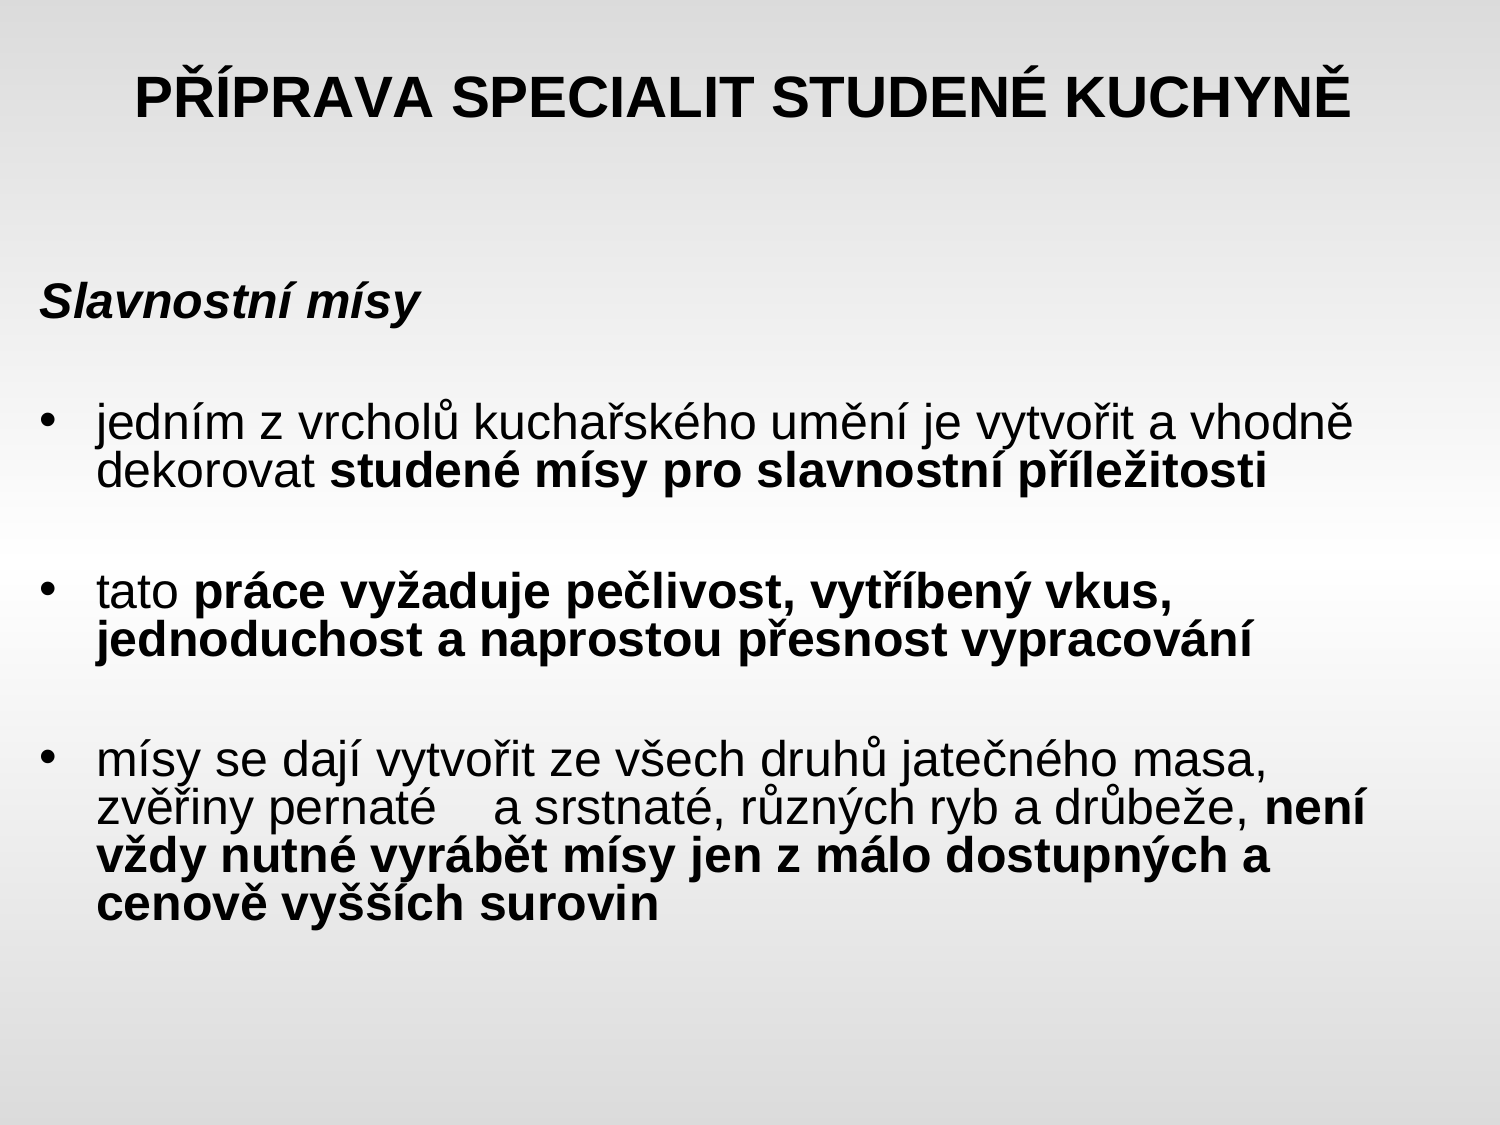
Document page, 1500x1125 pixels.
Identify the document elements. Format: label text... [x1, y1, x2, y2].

title PŘÍPRAVA SPECIALIT STUDENÉ KUCHYNĚ [62, 49, 1426, 138]
list Slavnostní mísy jedním z vrcholů kuchařského umění je vytvořit a vhodně dekorovat studené mísy pro slavnostní příležitosti tato práce vyžaduje pečlivost, vytříbený vkus, jednoduchost a naprostou přesnost vypracování mísy se dají vytvořit ze všech druhů jatečného masa, zvěřiny pernaté a srstnaté, různých ryb a drůbeže, není vždy nutné vyrábět mísy jen z málo dostupných a cenově vyšších surovin [24, 200, 1450, 1101]
